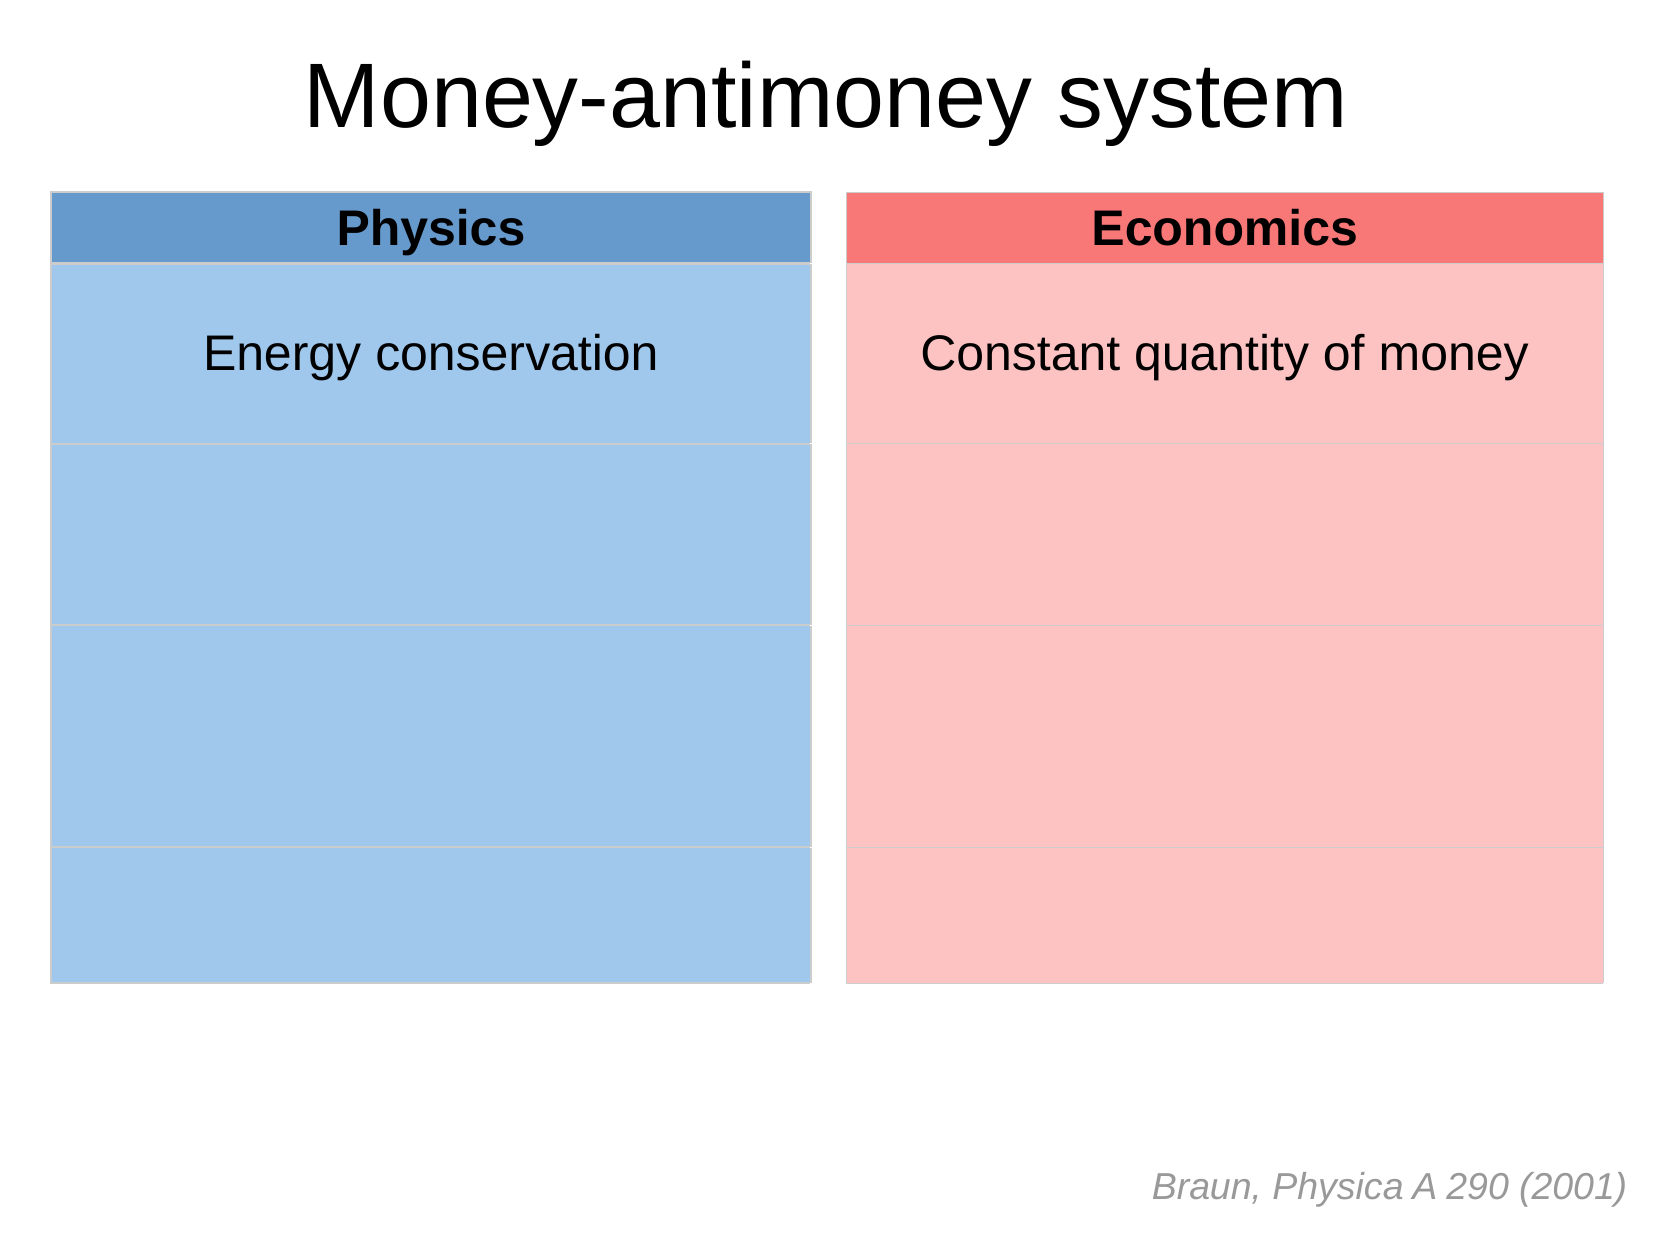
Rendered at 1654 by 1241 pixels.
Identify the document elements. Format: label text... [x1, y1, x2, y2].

table_cell [812, 444, 846, 625]
table_cell [52, 848, 810, 982]
title Money-antimoney system [82, 44, 1571, 147]
table_cell [812, 626, 846, 847]
table_cell [847, 848, 1603, 983]
table_cell [847, 444, 1603, 625]
table_cell Energy conservation [52, 265, 810, 443]
table_cell [847, 626, 1603, 847]
text_box Braun, Physica A 290 (2001) [1151, 1165, 1637, 1222]
table_cell [812, 848, 846, 983]
table_header [812, 193, 846, 263]
table_cell [812, 264, 846, 443]
table_cell [52, 626, 810, 846]
table_cell Constant quantity of money [847, 264, 1603, 443]
table_header Economics [847, 193, 1603, 263]
table_cell [52, 445, 810, 624]
table_header Physics [52, 193, 810, 262]
